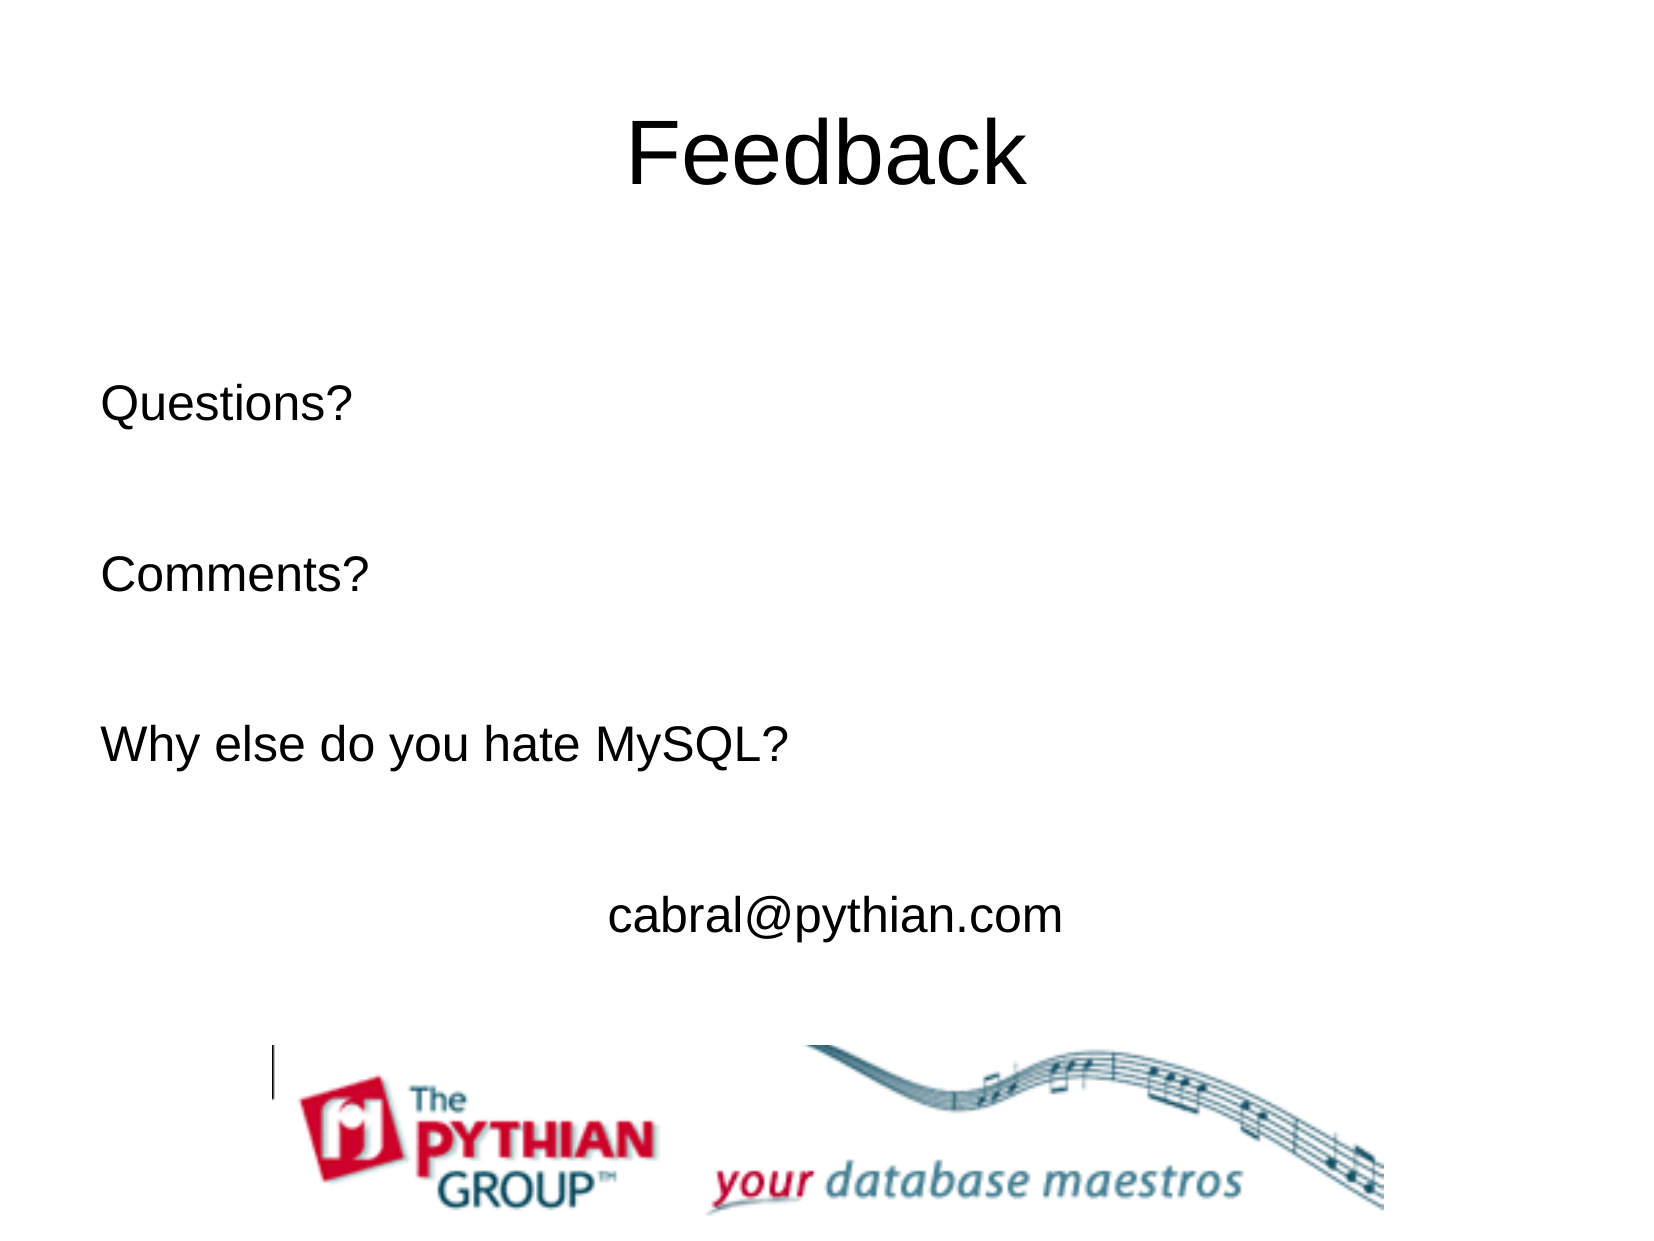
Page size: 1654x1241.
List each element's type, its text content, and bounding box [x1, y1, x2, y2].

title Feedback [82, 56, 1571, 250]
list Questions? Comments? Why else do you hate MySQL? cabral@pythian.com [82, 290, 1571, 1094]
picture [272, 1094, 1384, 1241]
